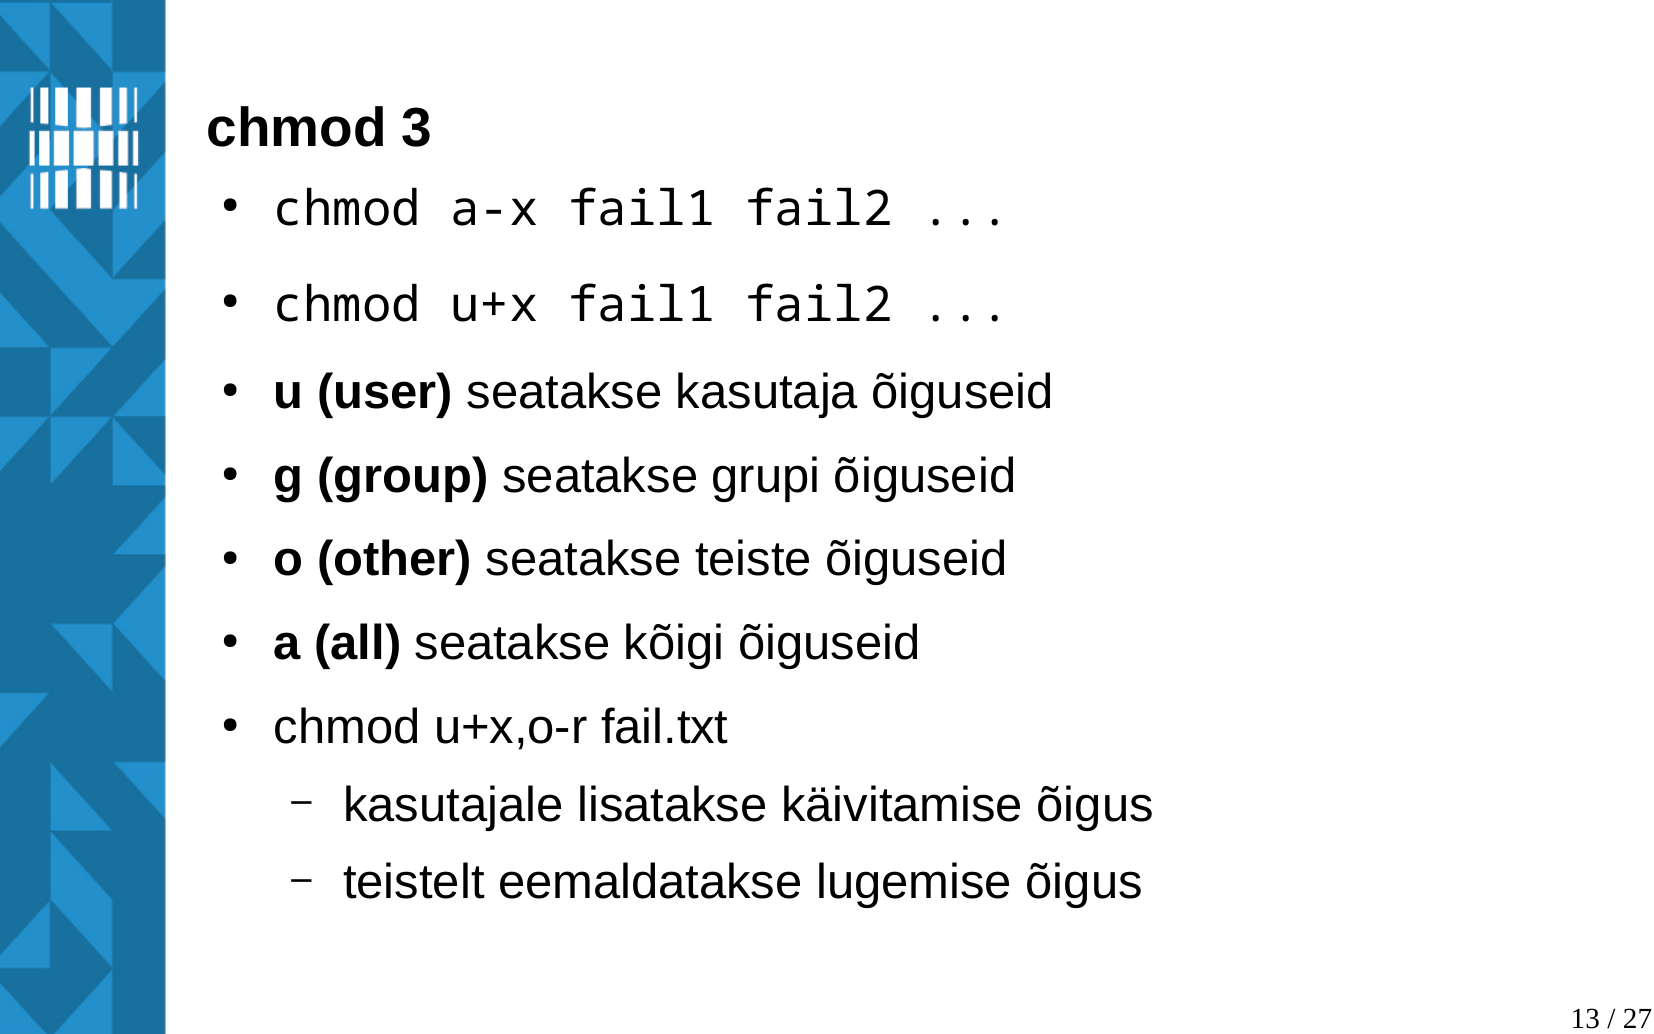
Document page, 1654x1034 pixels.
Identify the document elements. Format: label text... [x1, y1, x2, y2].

list chmod a-x fail1 fail2 ... chmod u+x fail1 fail2 ... u (user) seatakse kasutaja õiguseid g (group) seatakse grupi õiguseid o (other) seatakse teiste õiguseid a (all) seatakse kõigi õiguseid chmod u+x,o-r fail.txt kasutajale lisatakse käivitamise õigus teistelt eemaldatakse lugemise õigus [204, 172, 1536, 916]
title chmod 3 [206, 41, 1477, 172]
